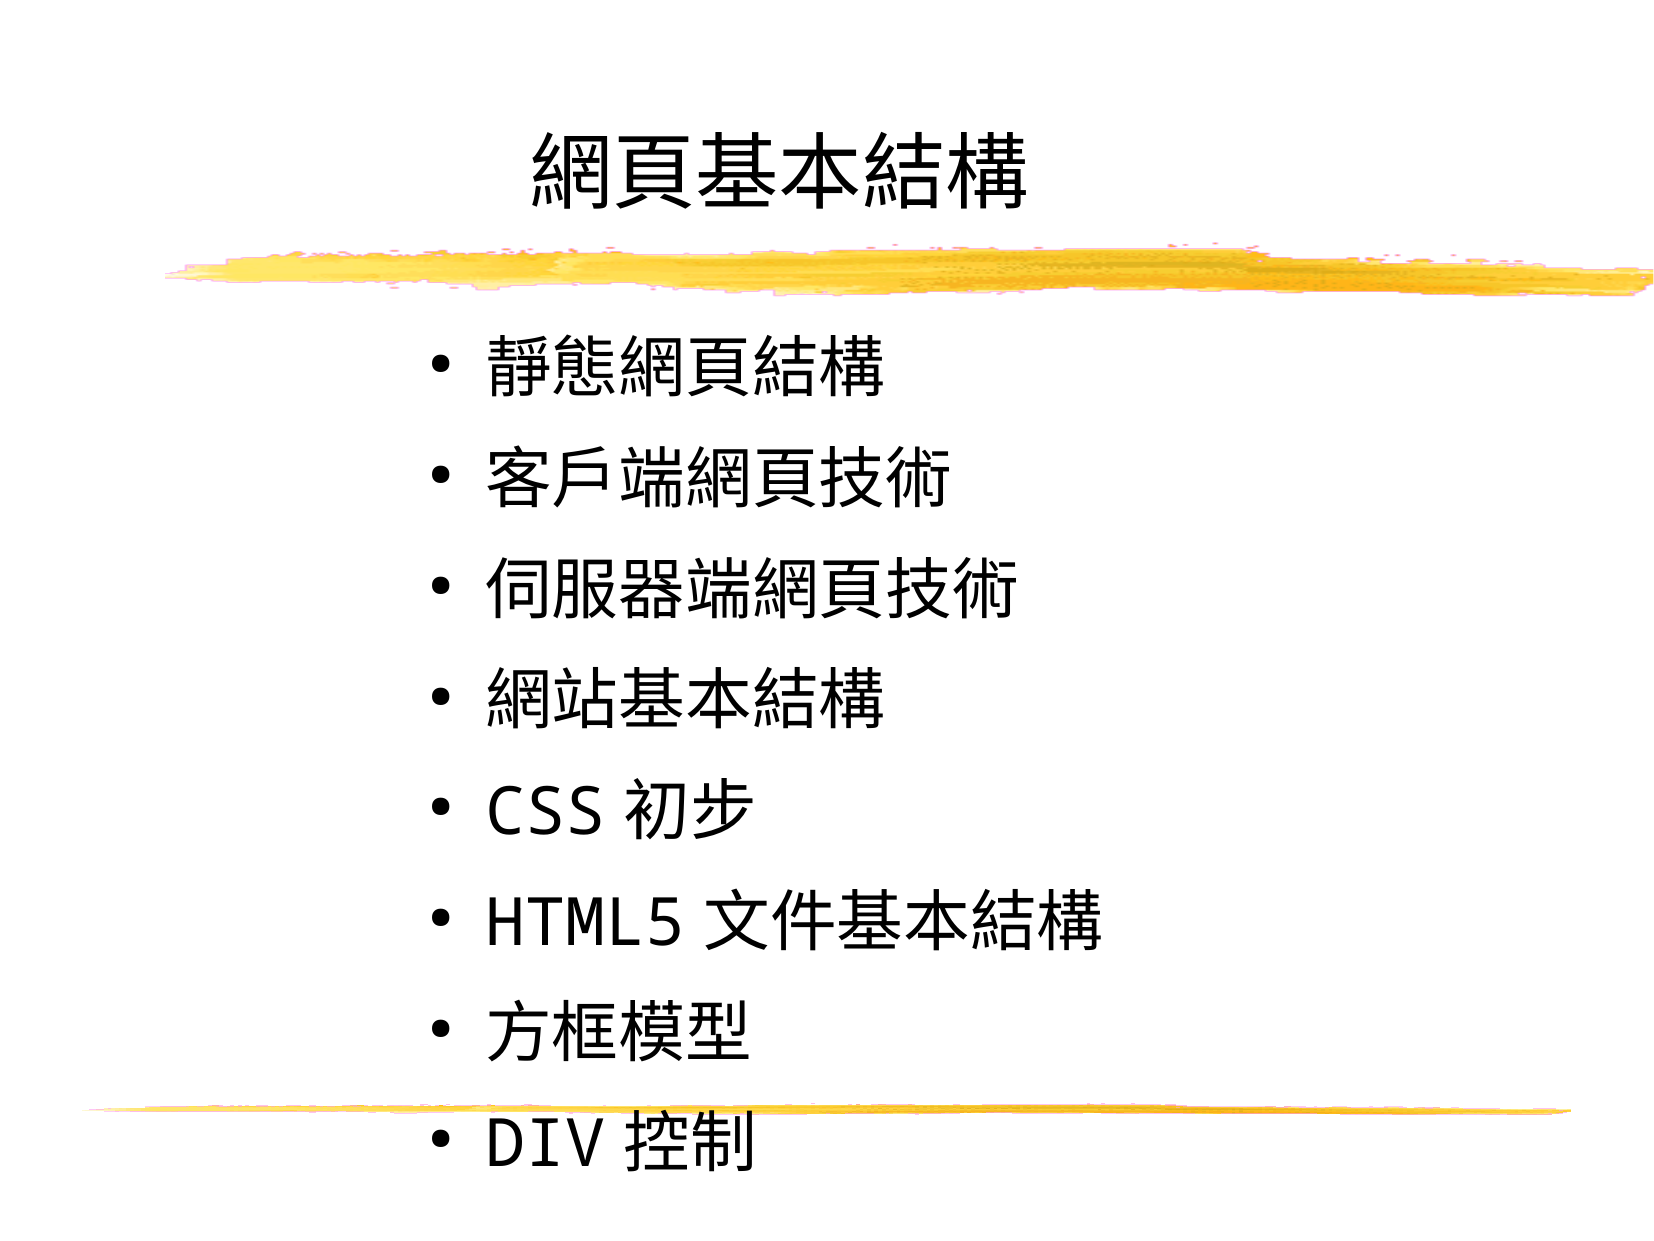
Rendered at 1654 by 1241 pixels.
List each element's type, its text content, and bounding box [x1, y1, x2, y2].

title 網頁基本結構 [76, 12, 1482, 235]
picture [82, 1102, 1571, 1117]
list 靜態網頁結構 客戶端網頁技術 伺服器端網頁技術 網站基本結構 CSS初步 HTML5文件基本結構 方框模型 DIV控制 [414, 307, 1428, 1080]
picture [165, 237, 1654, 308]
